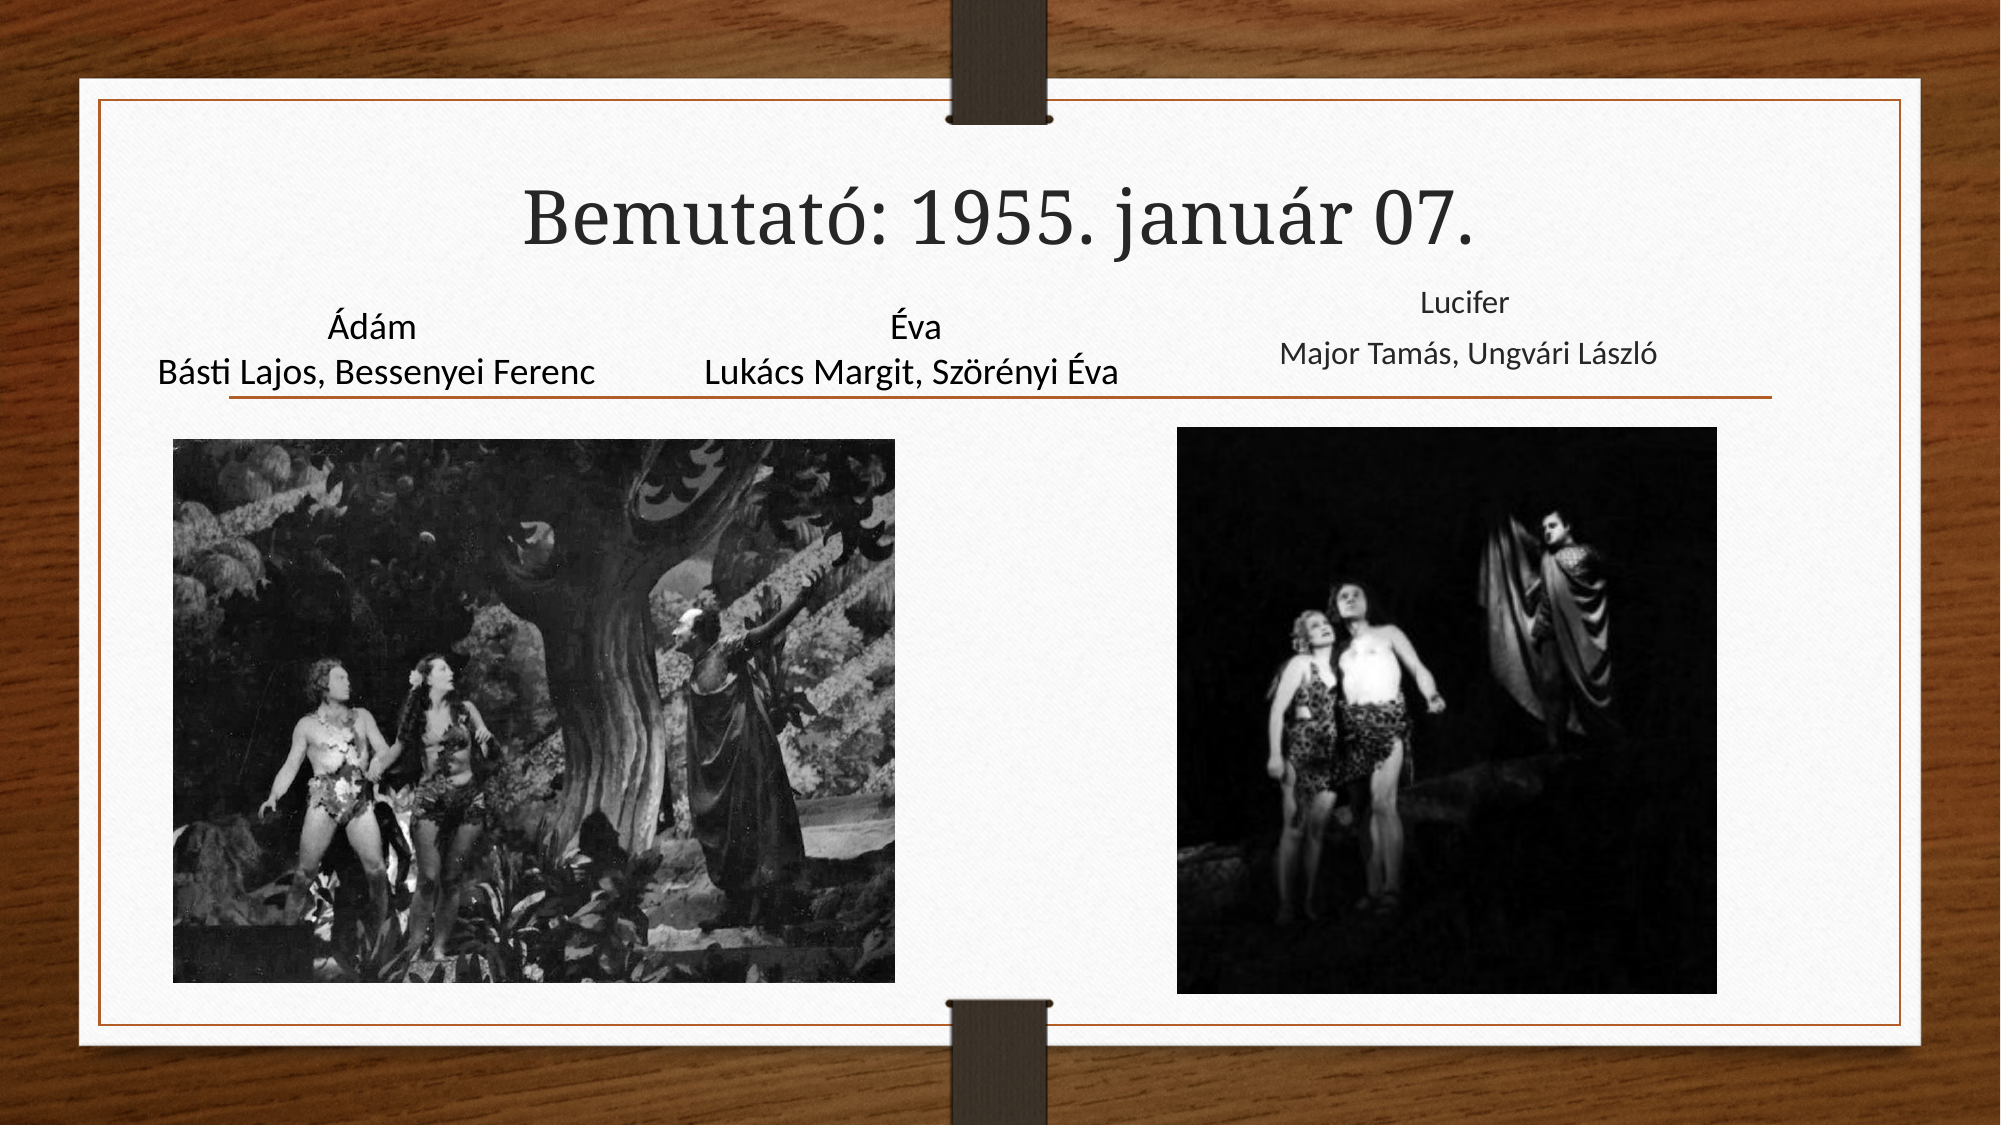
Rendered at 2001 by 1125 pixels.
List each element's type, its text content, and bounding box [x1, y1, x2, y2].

title Bemutató: 1955. január 07. [212, 161, 1788, 268]
text_box Éva Lukács Margit, Szörényi Éva [674, 294, 1159, 401]
text_box Ádám Básti Lajos, Bessenyei Ferenc [134, 294, 619, 401]
picture [173, 439, 895, 983]
picture [1177, 427, 1717, 994]
list Lucifer Major Tamás, Ungvári László [1213, 273, 1717, 380]
